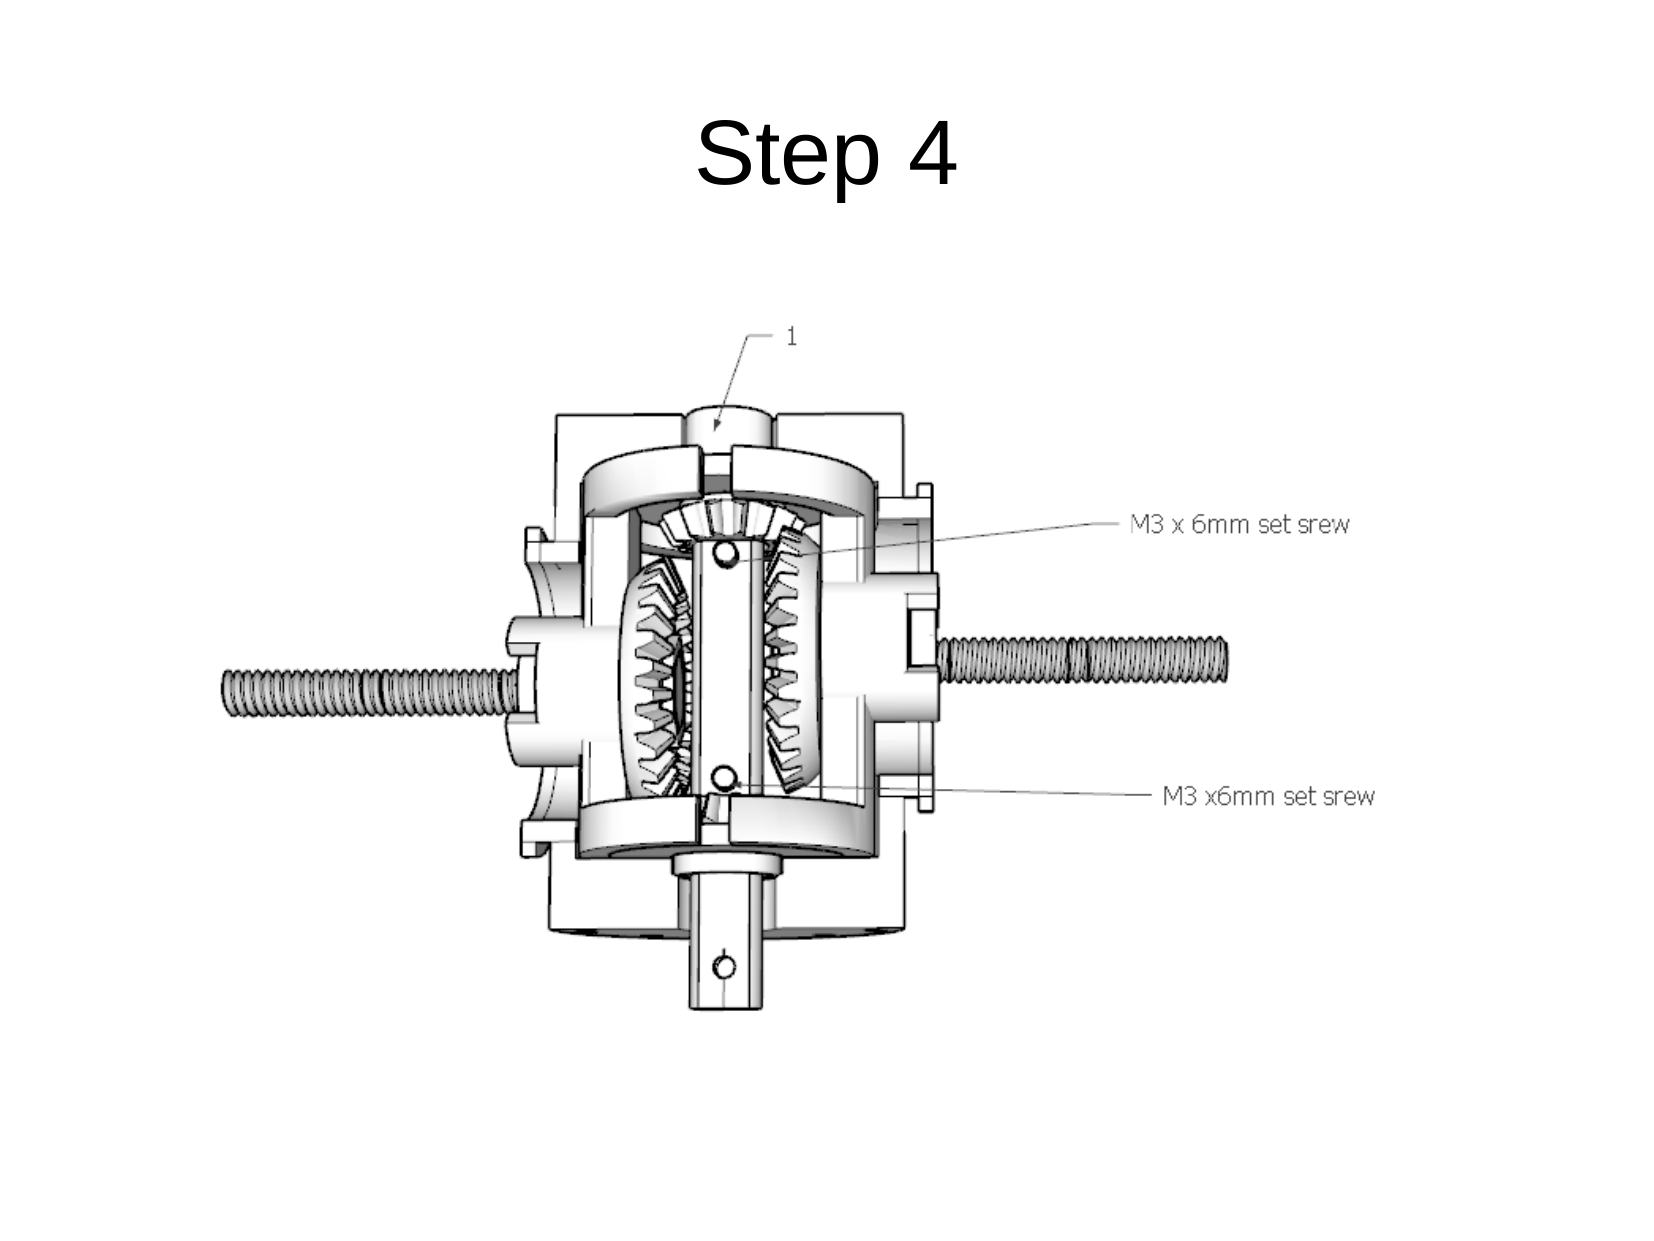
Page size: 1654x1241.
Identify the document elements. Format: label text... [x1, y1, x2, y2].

title Step 4 [82, 49, 1571, 257]
picture [139, 290, 1514, 1109]
